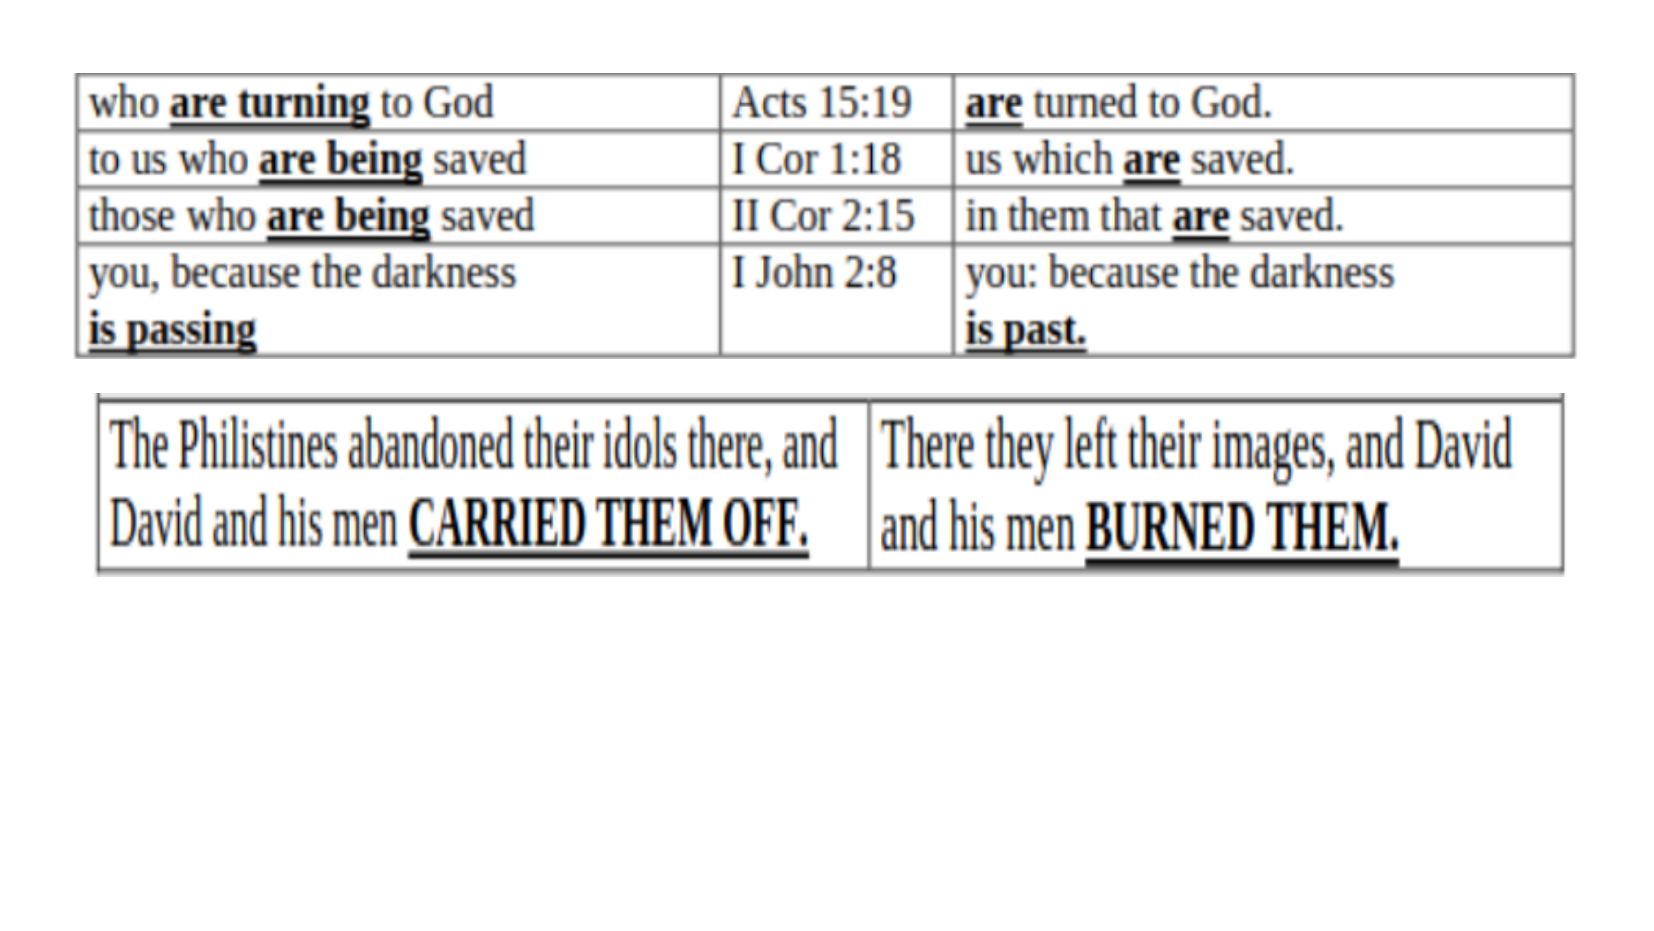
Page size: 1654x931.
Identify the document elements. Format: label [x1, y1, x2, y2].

picture [81, 393, 1571, 577]
picture [65, 73, 1581, 359]
